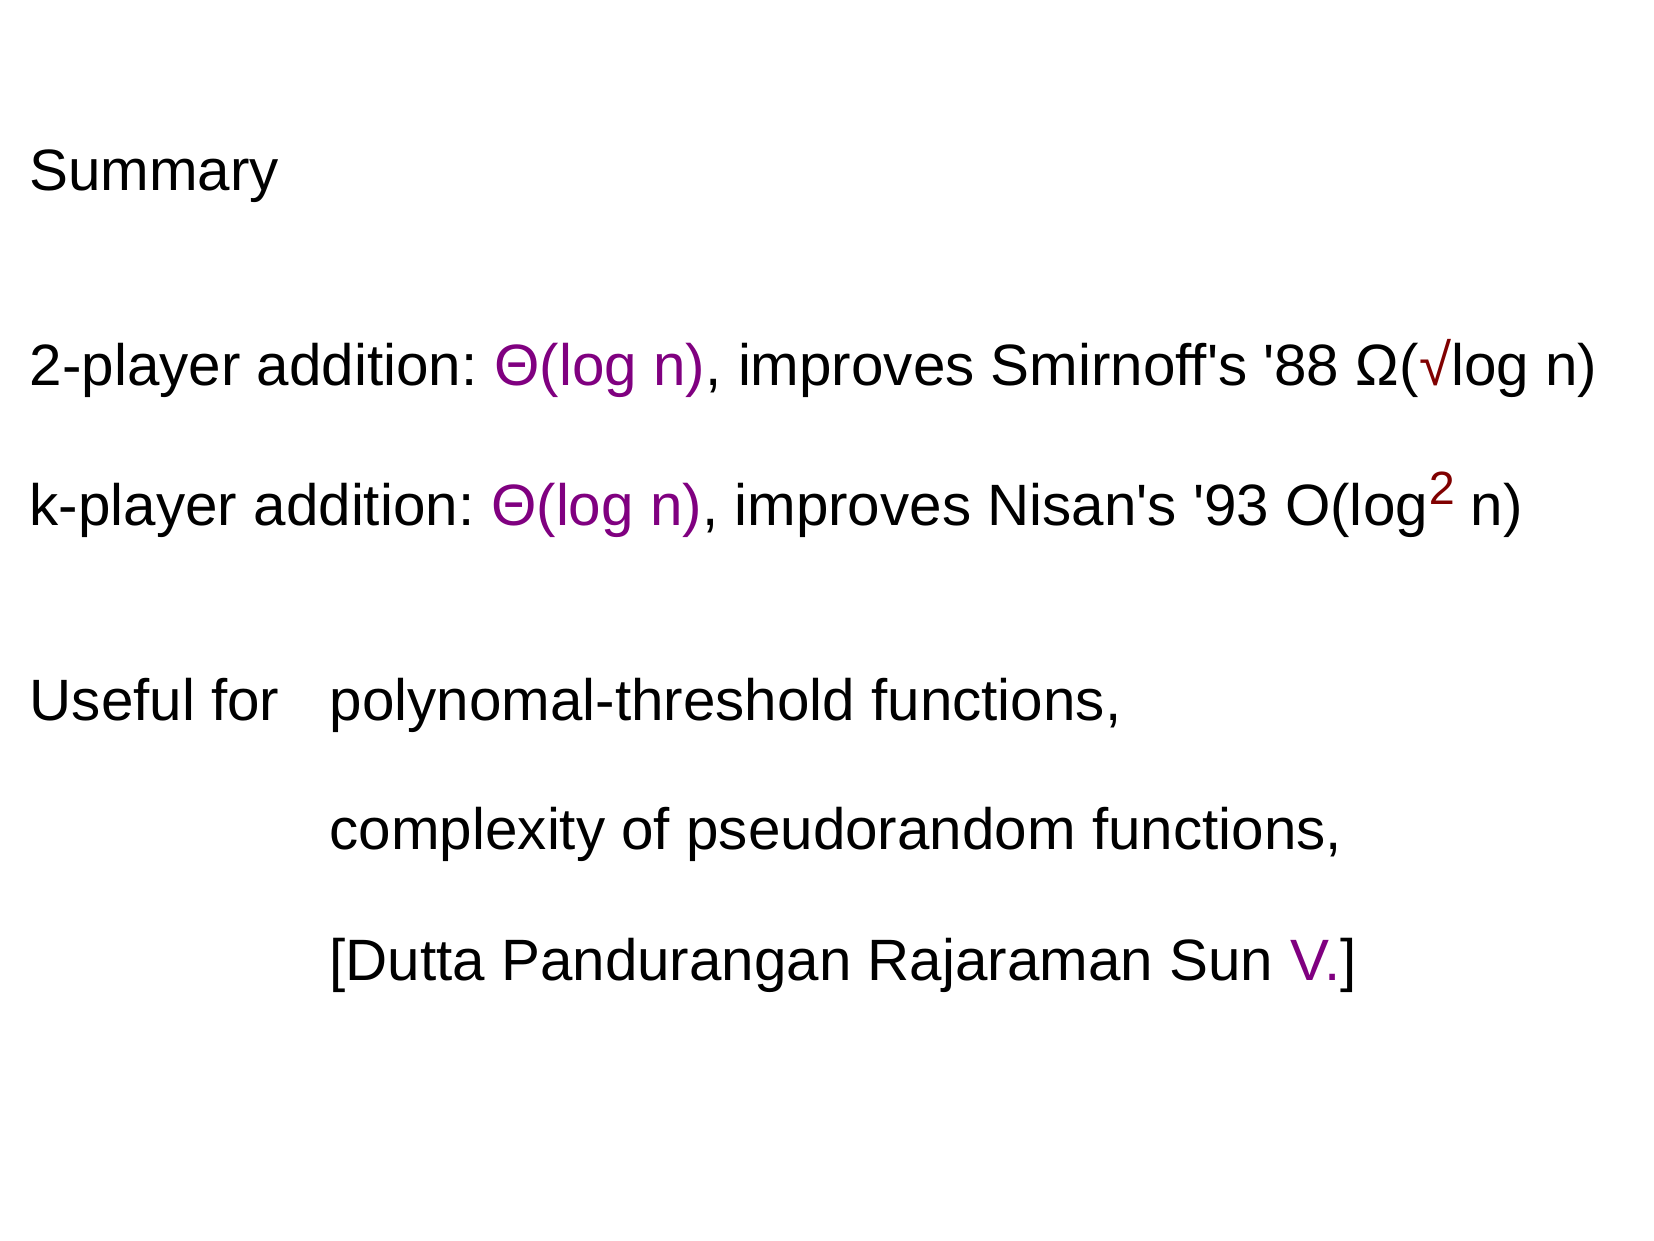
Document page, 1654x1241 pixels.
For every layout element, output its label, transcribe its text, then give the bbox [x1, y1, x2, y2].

text_box Summary 2-player addition: Θ(log n), improves Smirnoff's '88 Ω(√log n) k-player addition: Θ(log n), improves Nisan's '93 O(log2 n) Useful for polynomal-threshold functions, complexity of pseudorandom functions, [Dutta Pandurangan Rajaraman Sun V.] [15, 0, 1636, 1241]
